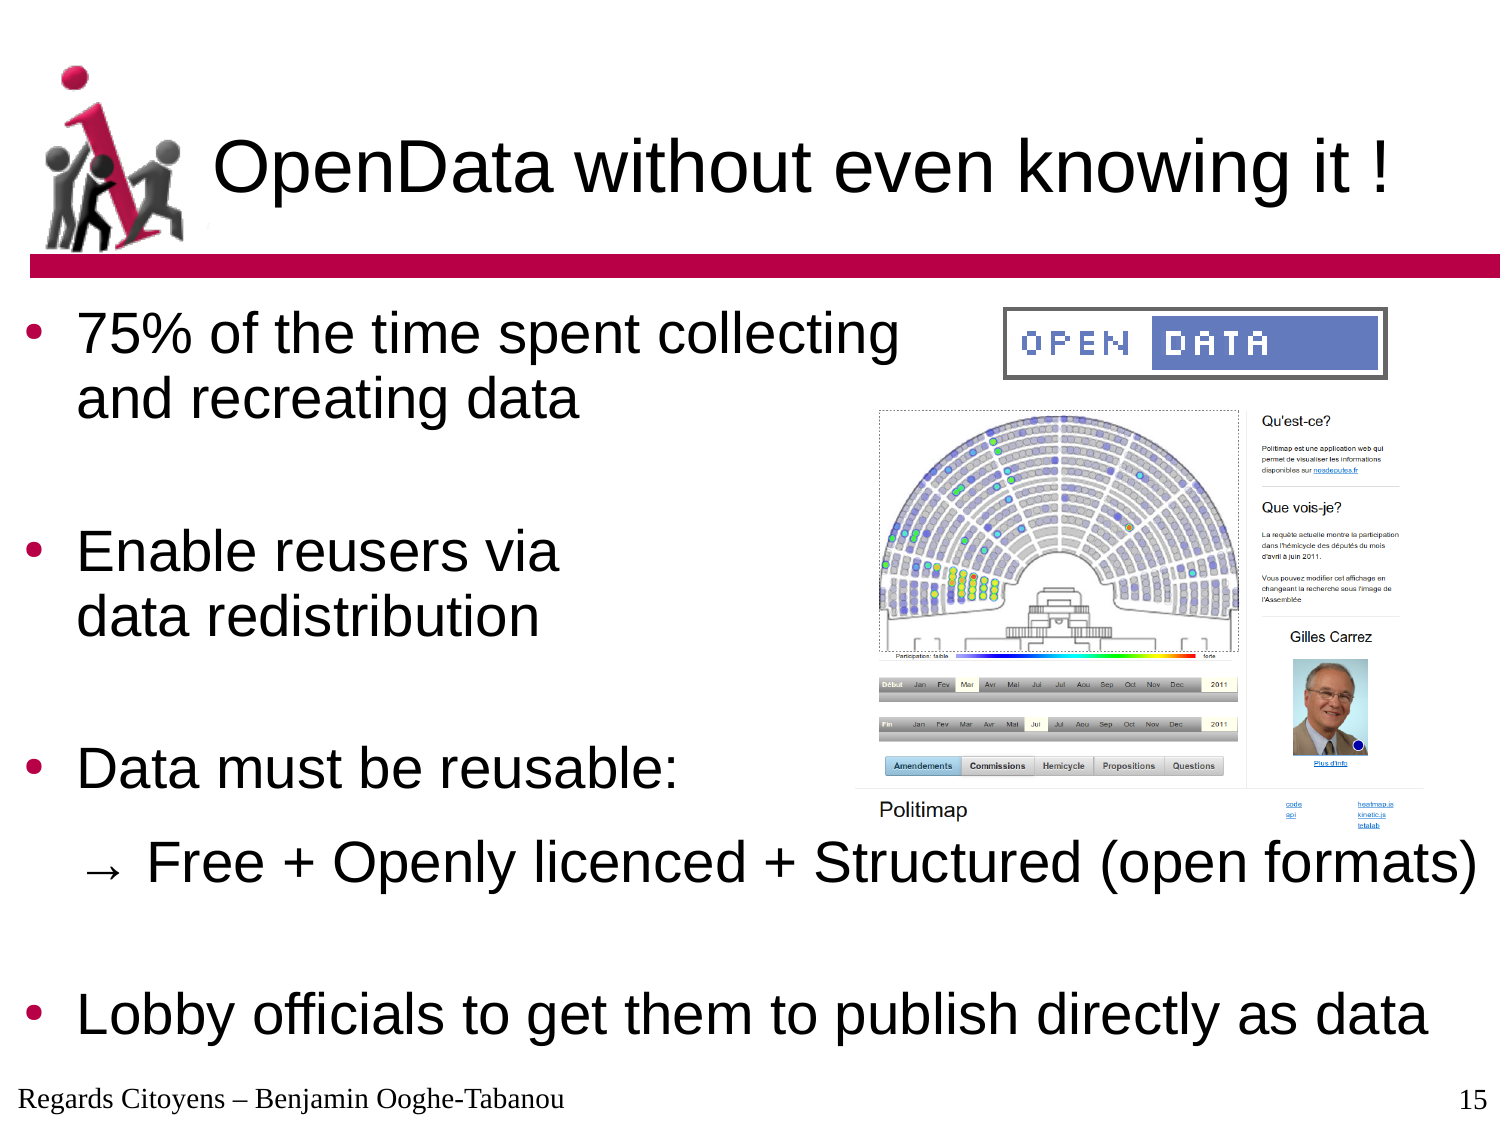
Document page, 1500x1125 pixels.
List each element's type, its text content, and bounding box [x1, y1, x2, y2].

text_box [962, 520, 993, 596]
picture [29, 61, 210, 254]
list 75% of the time spent collecting and recreating data Enable reusers via data redistribution Data must be reusable: → Free + Openly licenced + Structured (open formats) Lobby officials to get them to publish directly as data [5, 301, 1500, 1081]
title OpenData without even knowing it ! [212, 70, 1500, 264]
picture [1003, 307, 1388, 380]
picture [838, 405, 1434, 839]
